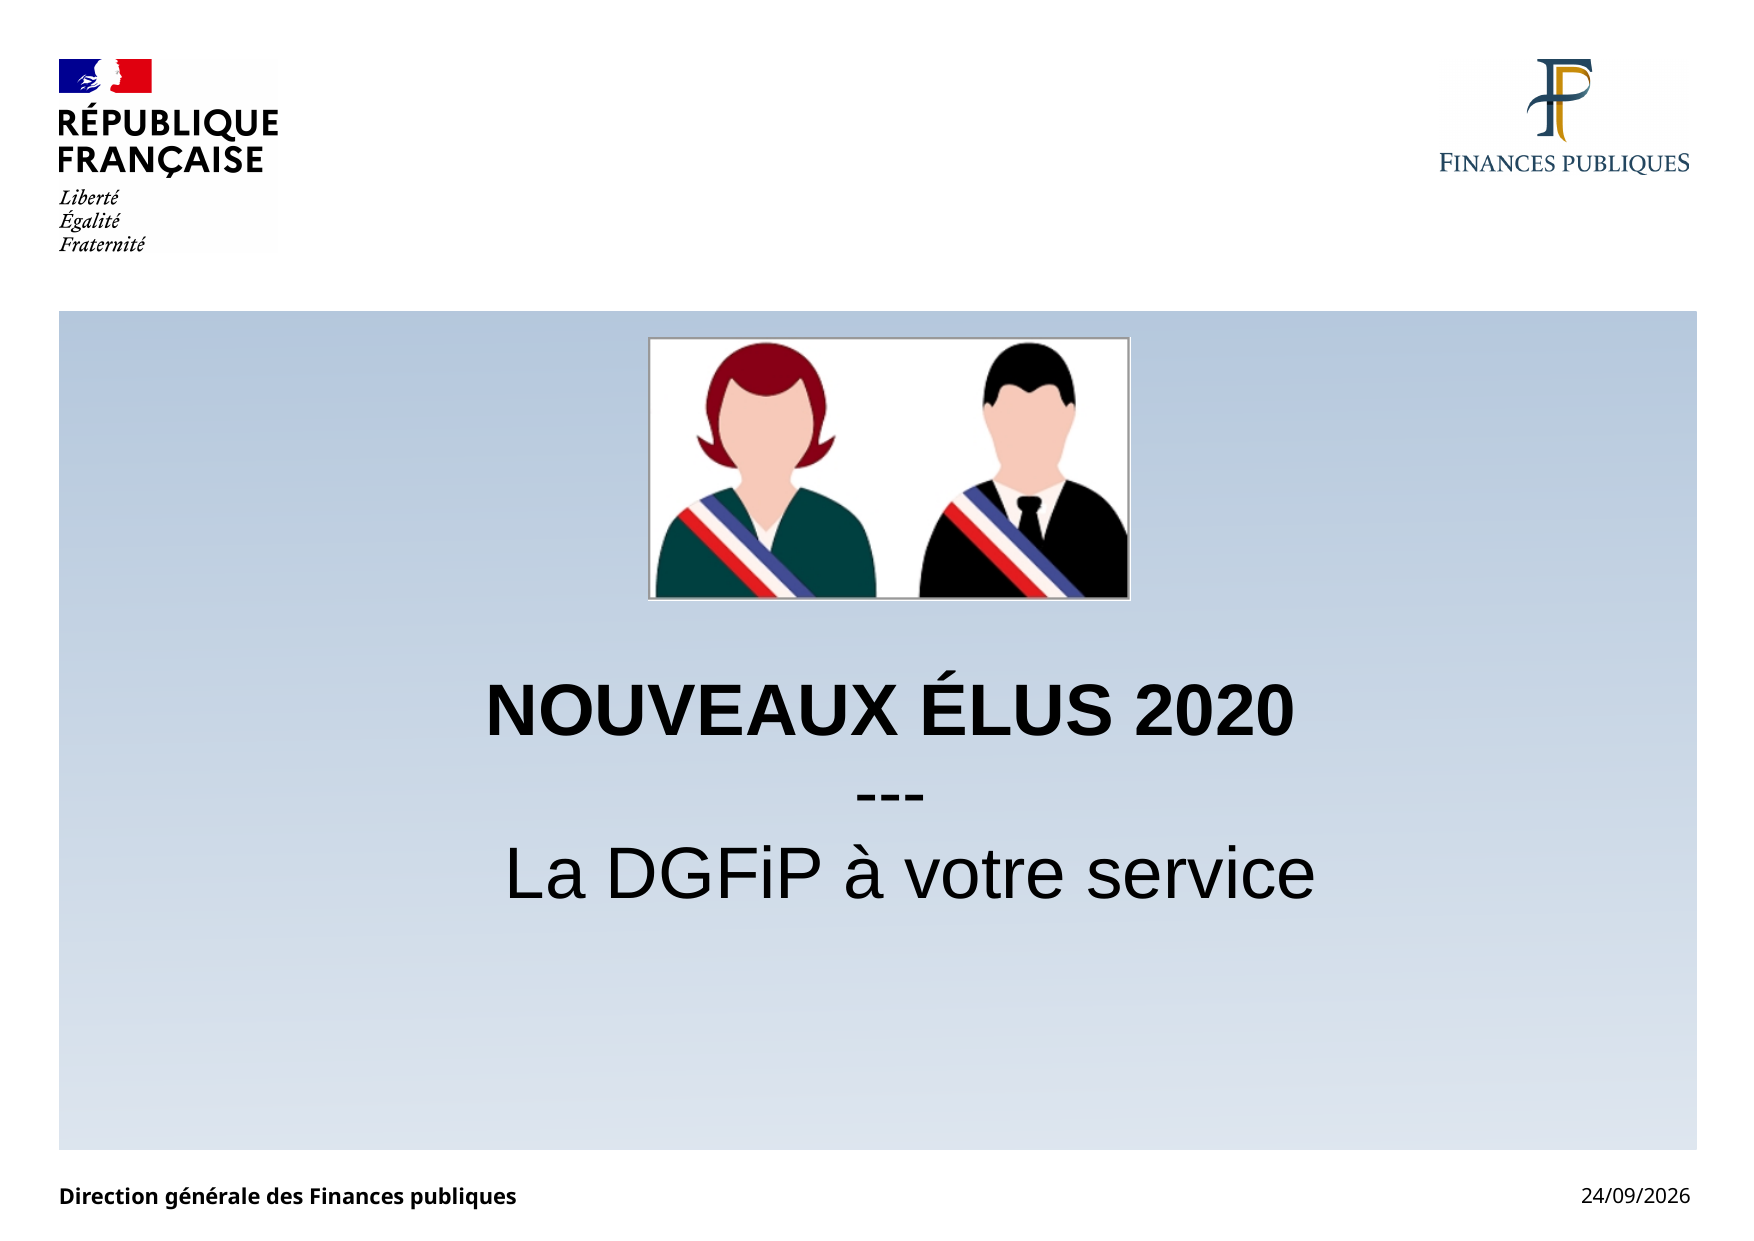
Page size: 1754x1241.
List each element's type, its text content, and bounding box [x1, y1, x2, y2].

subtitle NOUVEAUX ÉLUS 2020 --- La DGFiP à votre service [115, 669, 1687, 915]
picture [1439, 59, 1689, 176]
picture [648, 337, 1131, 601]
picture [59, 59, 278, 253]
